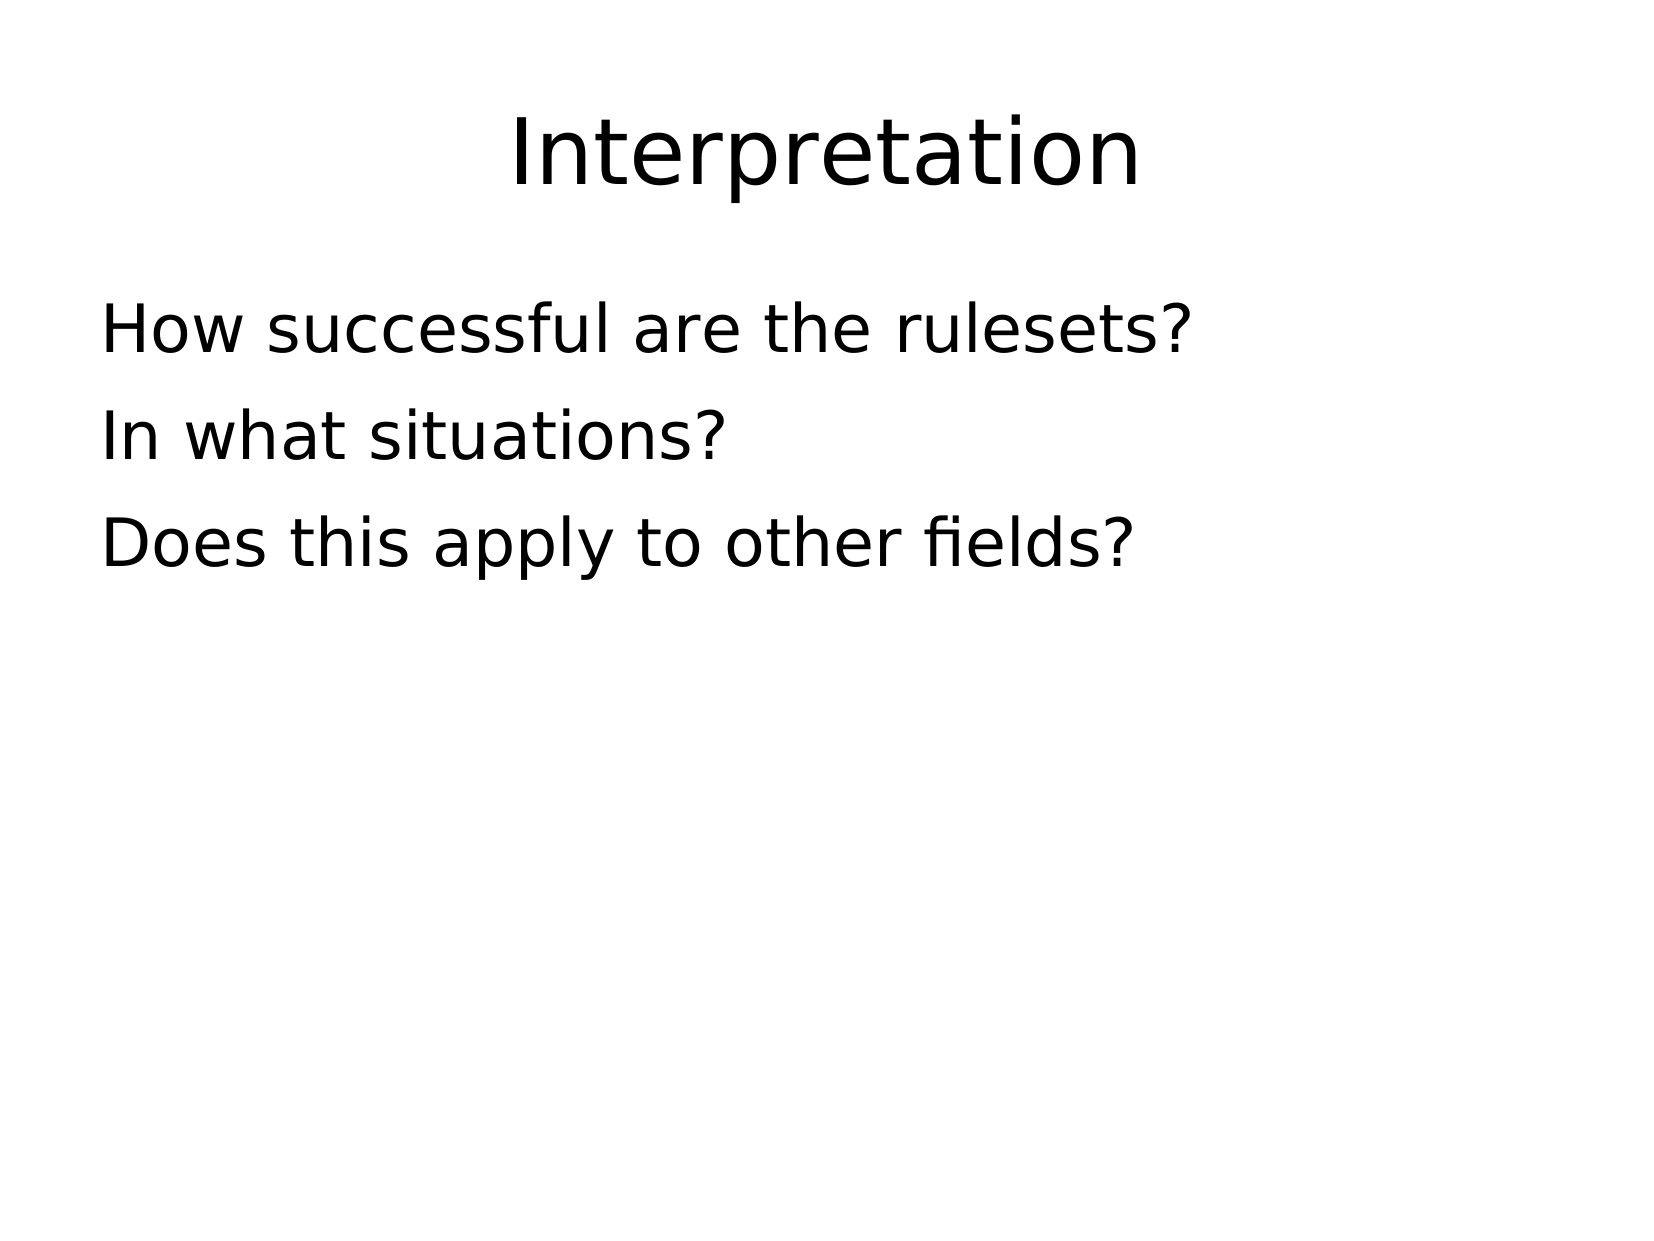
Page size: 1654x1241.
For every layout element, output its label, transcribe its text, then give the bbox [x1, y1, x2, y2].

list How successful are the rulesets? In what situations? Does this apply to other fields? [82, 290, 1571, 1109]
title Interpretation [82, 49, 1571, 257]
